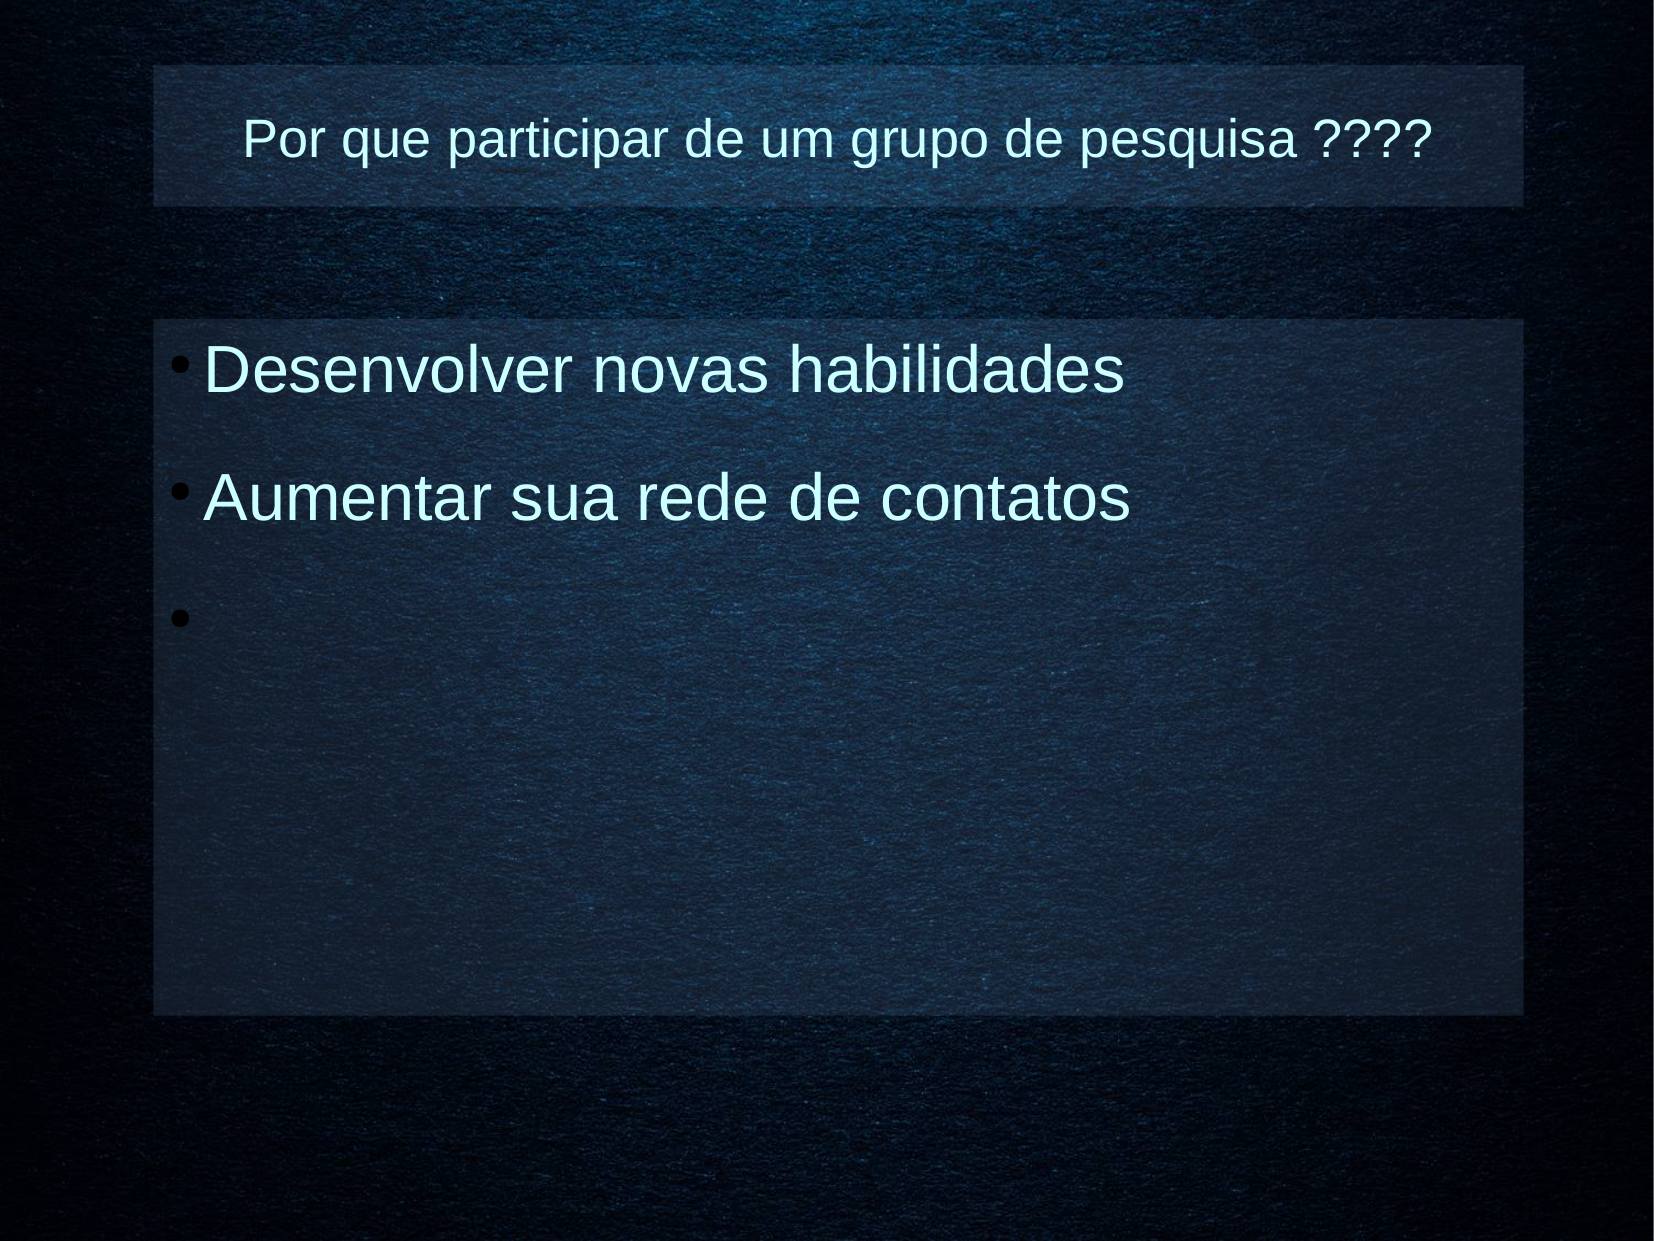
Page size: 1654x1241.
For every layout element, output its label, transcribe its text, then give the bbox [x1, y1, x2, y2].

picture [0, 0, 1654, 1241]
text_box Desenvolver novas habilidades Aumentar sua rede de contatos [153, 318, 1524, 1016]
text_box Por que participar de um grupo de pesquisa ???? [153, 64, 1524, 207]
